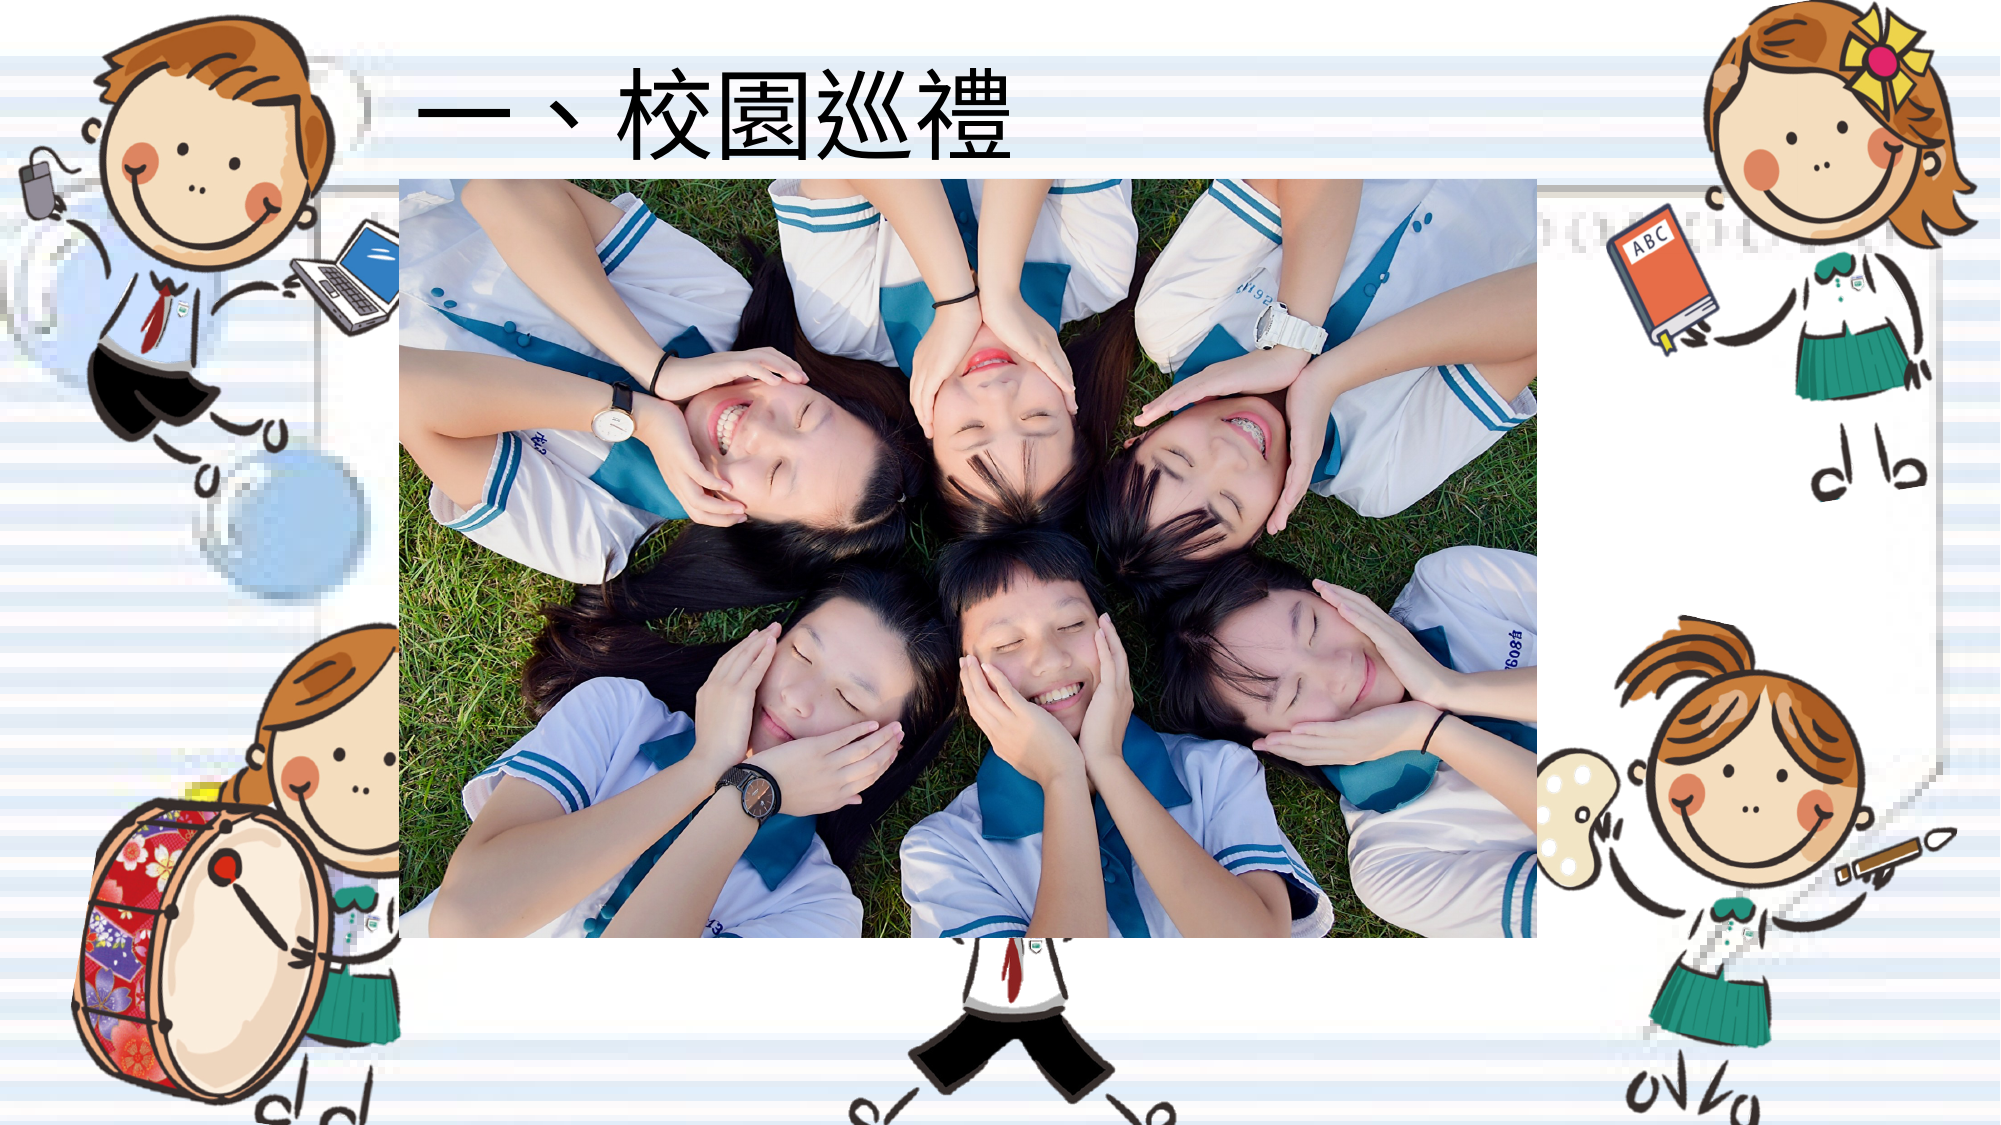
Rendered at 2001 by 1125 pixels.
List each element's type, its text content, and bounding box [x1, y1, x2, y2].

text_box 一、校園巡禮 [400, 0, 1617, 180]
picture [0, 0, 2000, 1125]
